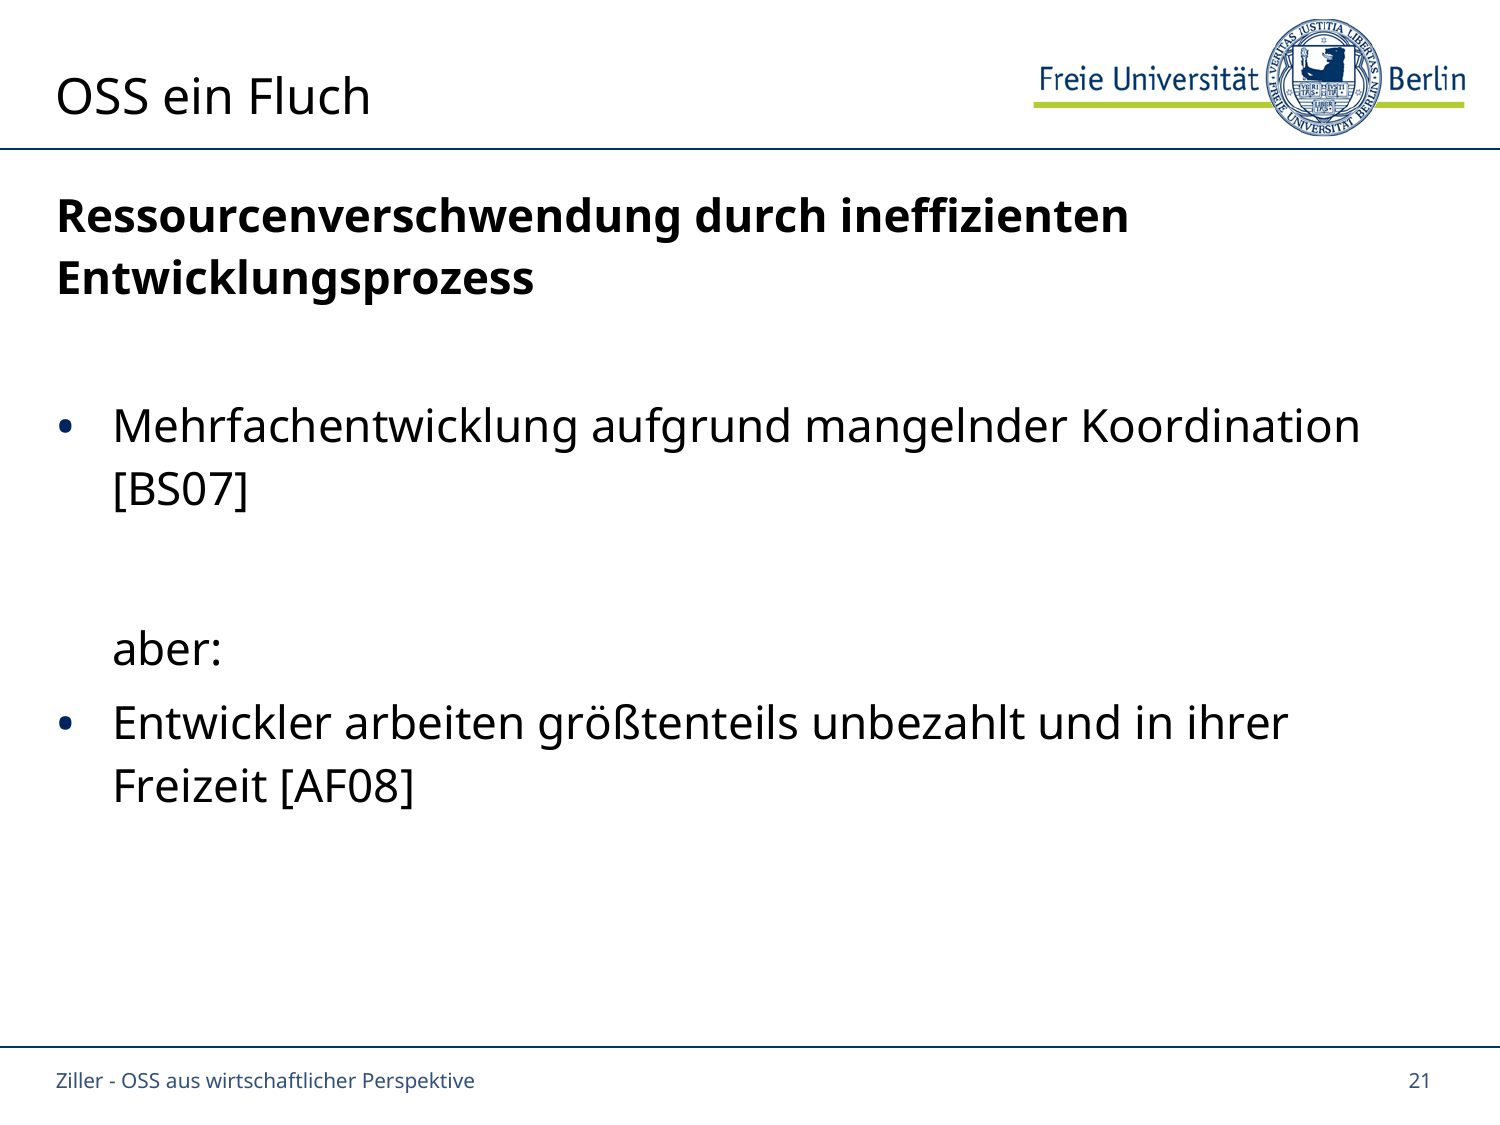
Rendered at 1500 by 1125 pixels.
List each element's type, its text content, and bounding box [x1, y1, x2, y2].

list Ressourcenverschwendung durch ineffizienten Entwicklungsprozess Mehrfachentwicklung aufgrund mangelnder Koordination [BS07] aber: Entwickler arbeiten größtenteils unbezahlt und in ihrer Freizeit [AF08] [41, 175, 1447, 1039]
picture [1033, 19, 1470, 137]
title OSS ein Fluch [41, 0, 1016, 138]
